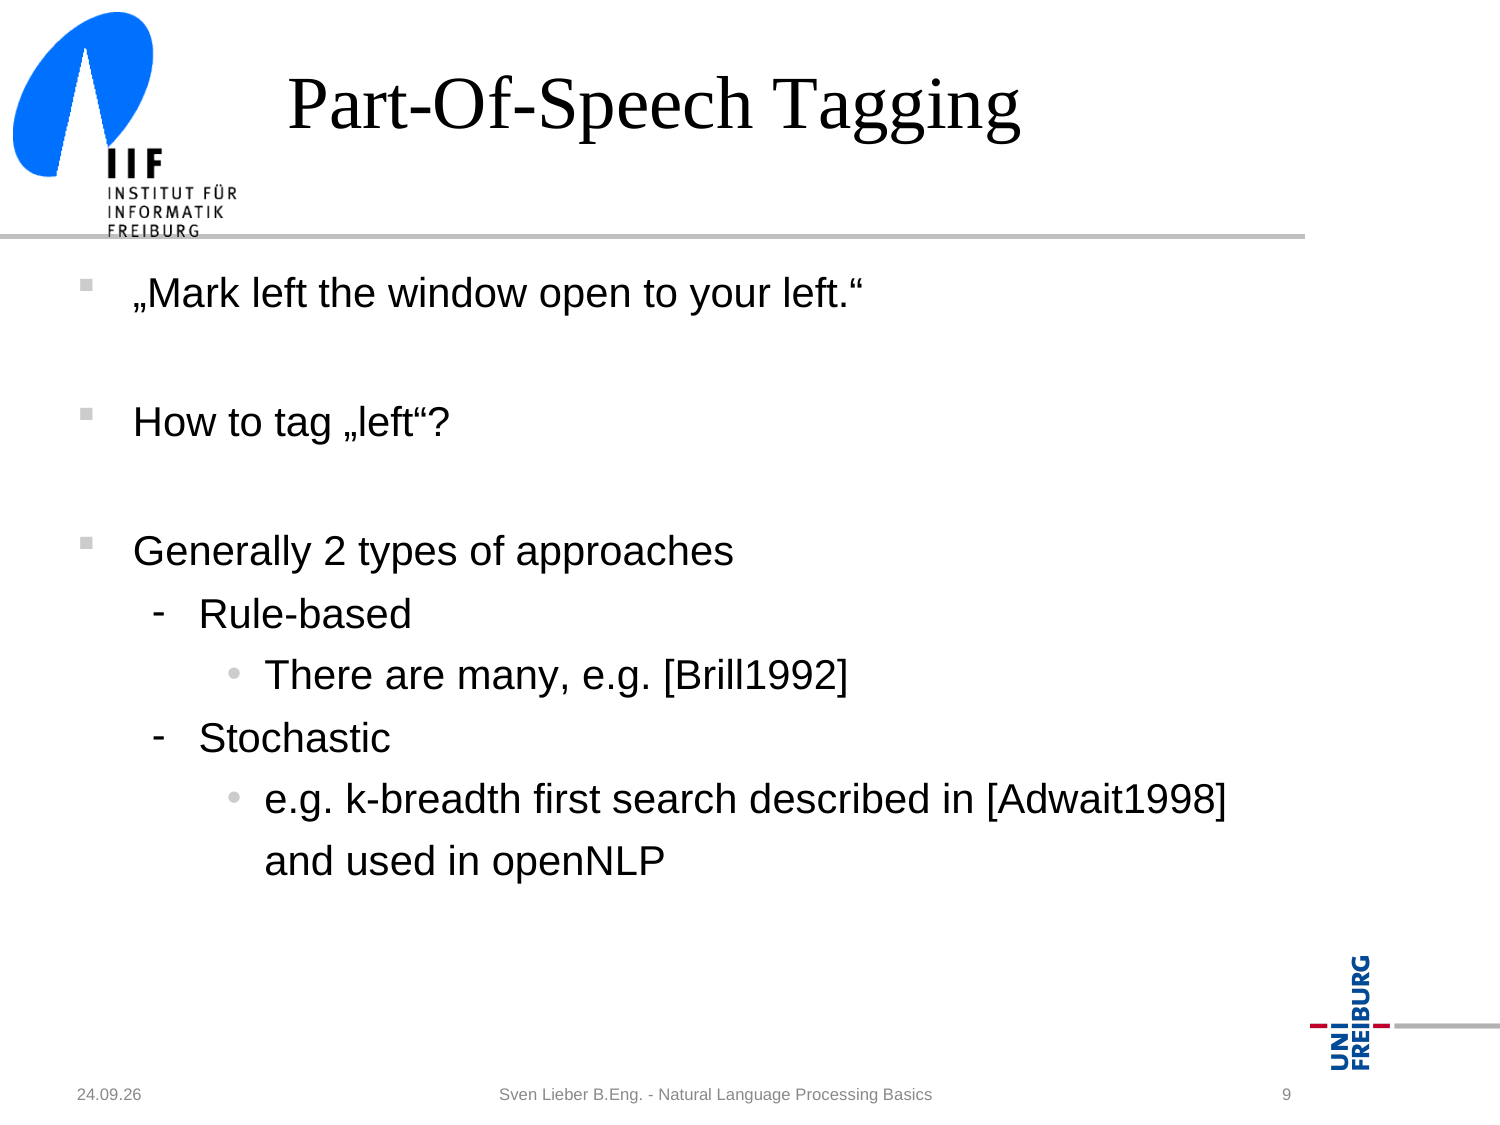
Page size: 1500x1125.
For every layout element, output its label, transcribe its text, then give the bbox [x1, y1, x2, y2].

picture [1310, 956, 1500, 1070]
title Part-Of-Speech Tagging [272, 46, 1306, 152]
picture [13, 12, 237, 237]
list „Mark left the window open to your left.“ How to tag „left“? Generally 2 types of approaches Rule-based There are many, e.g. [Brill1992] Stochastic e.g. k-breadth first search described in [Adwait1998] and used in openNLP [76, 265, 1306, 946]
